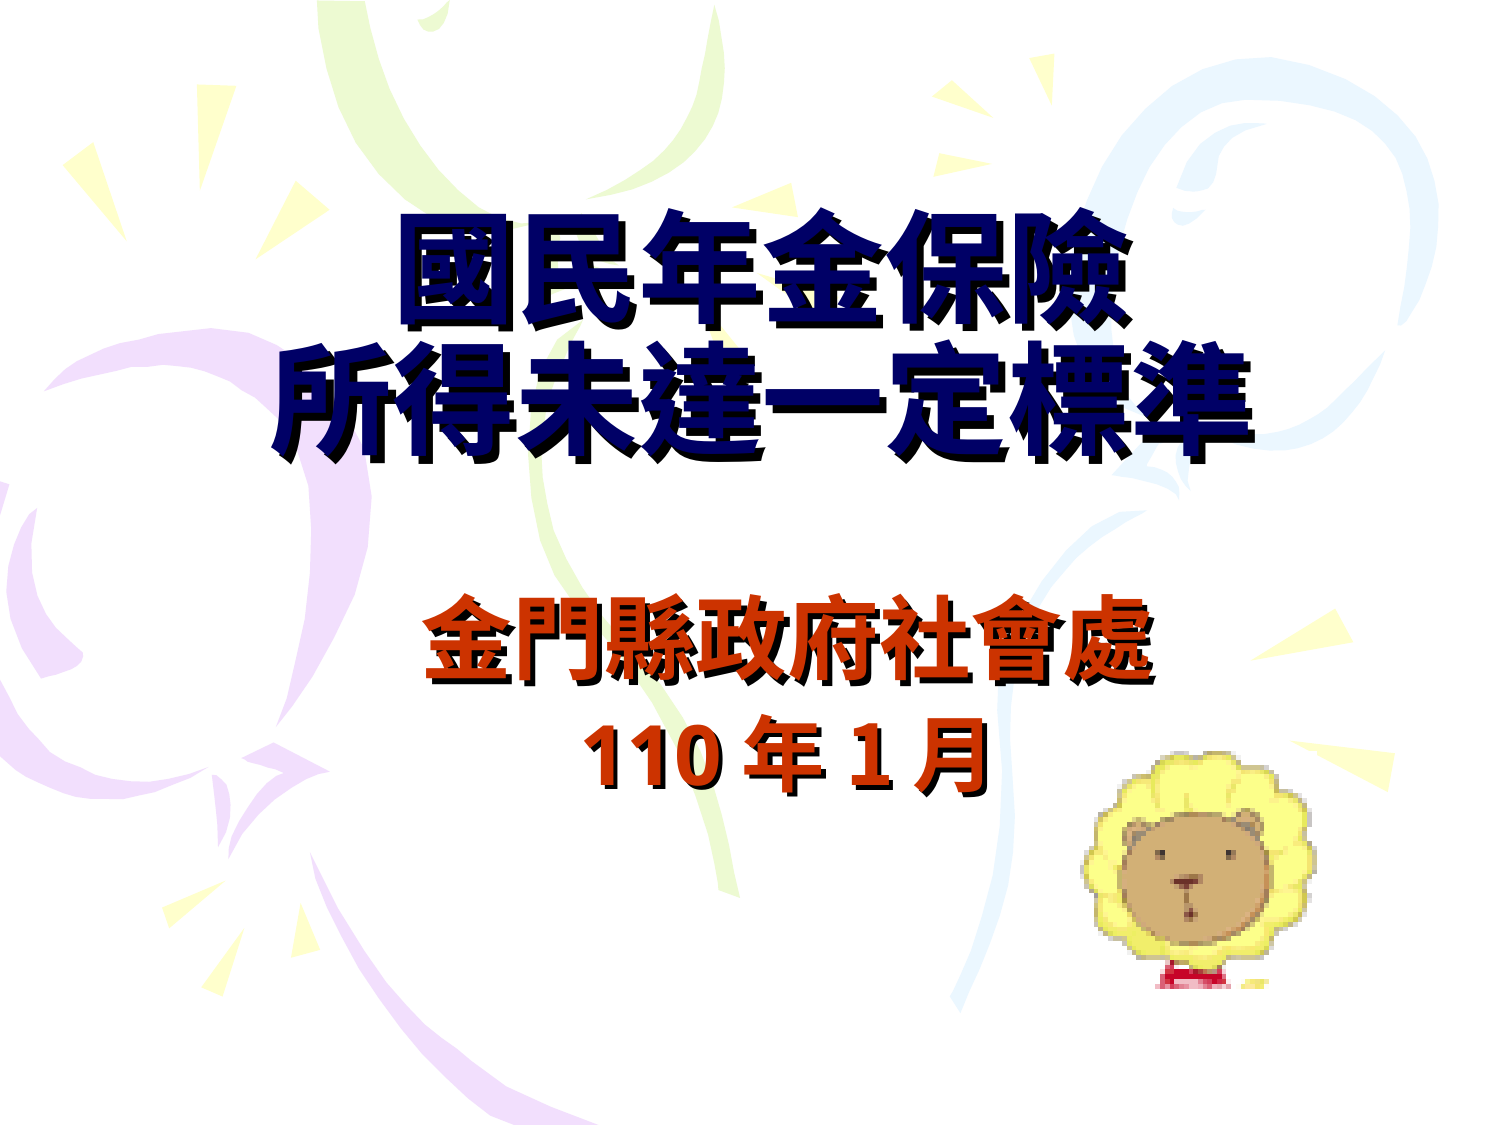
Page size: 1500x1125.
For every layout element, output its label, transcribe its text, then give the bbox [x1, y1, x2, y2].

subtitle 金門縣政府社會處 110年1月 [265, 586, 1310, 830]
title 國民年金保險 所得未達一定標準 [135, 160, 1388, 480]
picture [1080, 751, 1317, 990]
